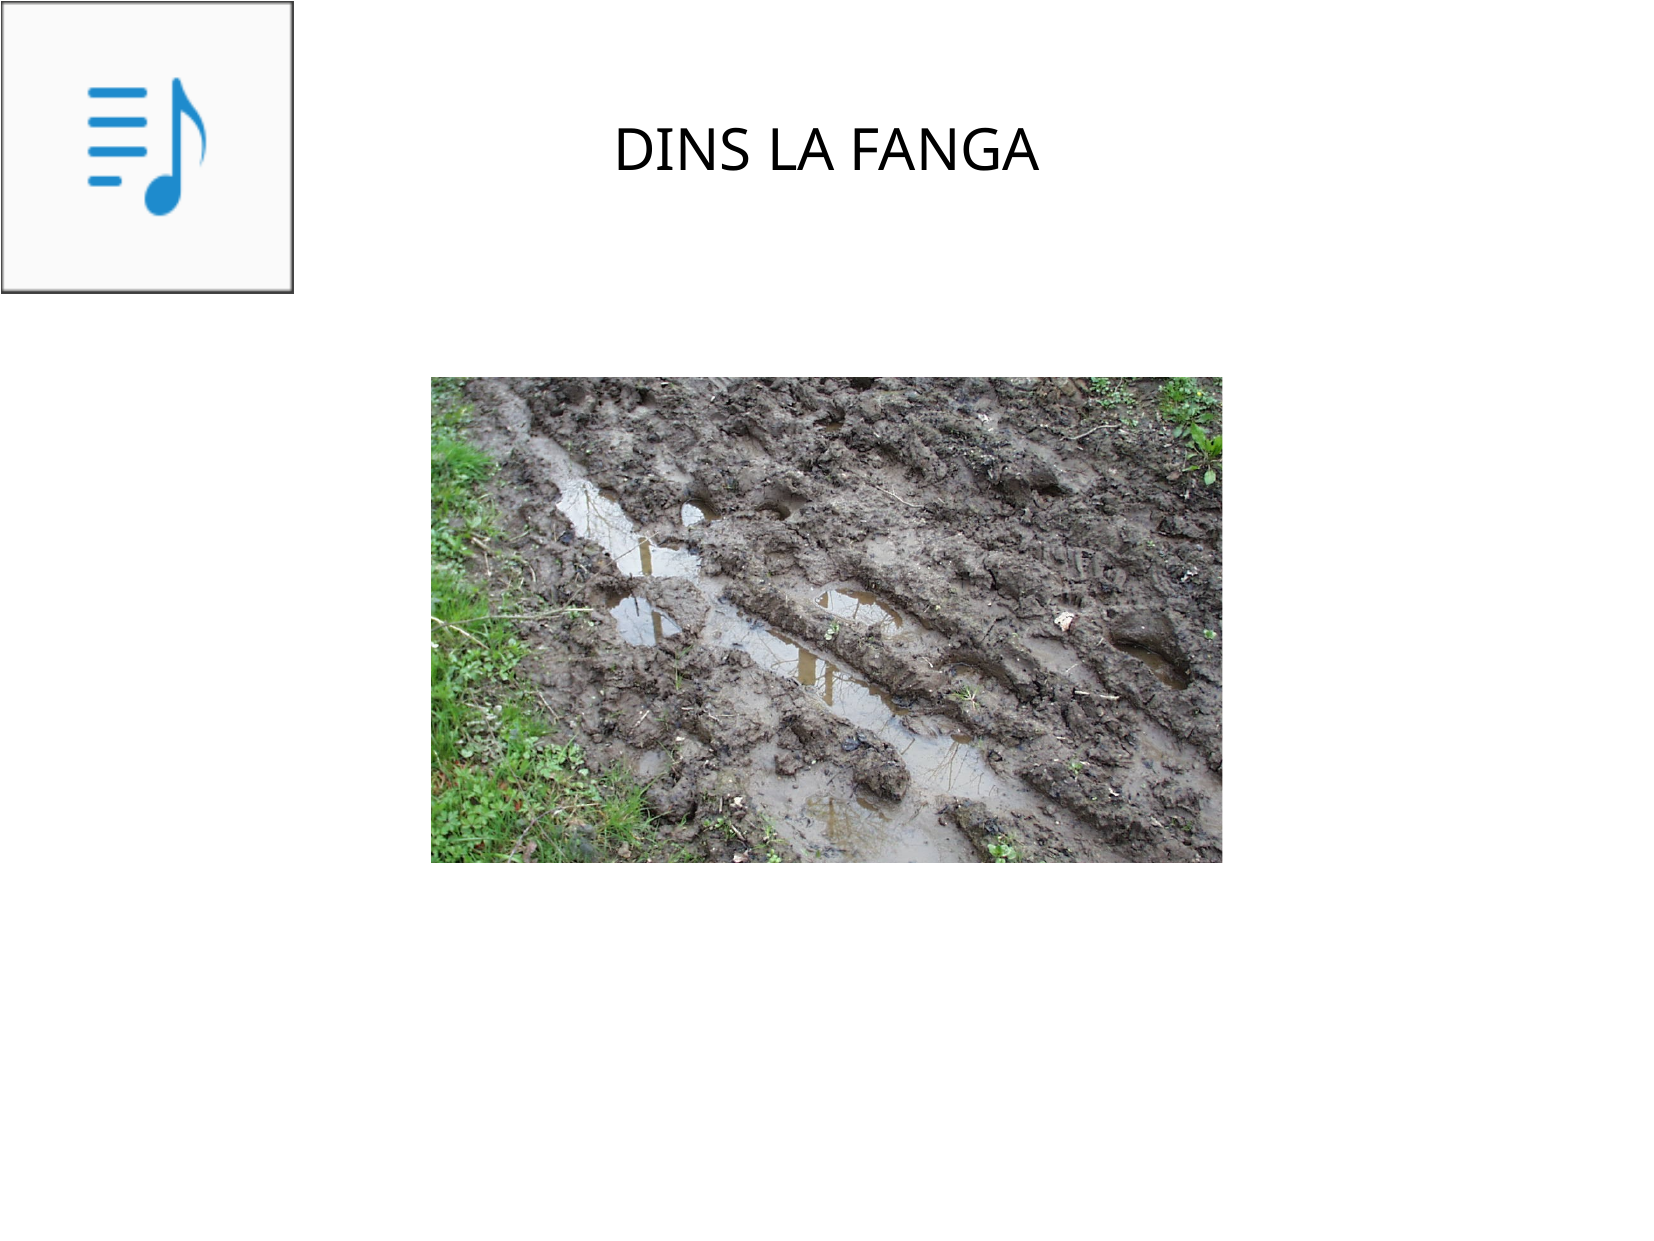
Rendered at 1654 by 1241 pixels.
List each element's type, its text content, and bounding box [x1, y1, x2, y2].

text_box DINS LA FANGA [0, 0, 1654, 296]
picture [431, 377, 1223, 863]
